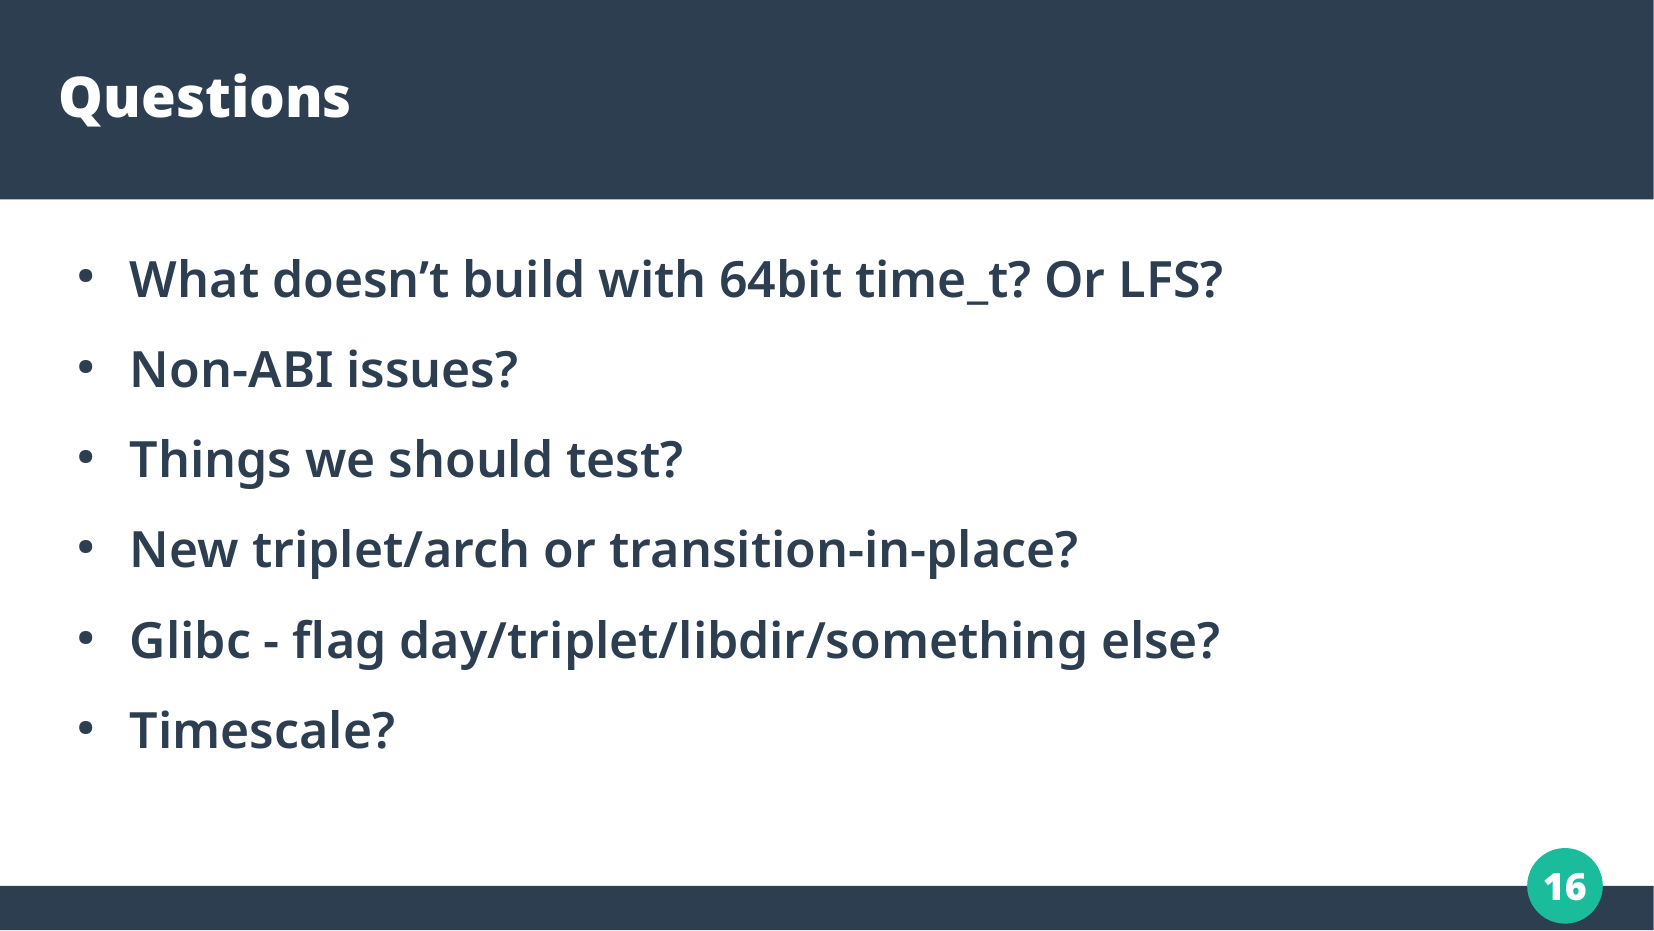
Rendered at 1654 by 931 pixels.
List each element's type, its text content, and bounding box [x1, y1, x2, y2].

list What doesn’t build with 64bit time_t? Or LFS? Non-ABI issues? Things we should test? New triplet/arch or transition-in-place? Glibc - flag day/triplet/libdir/something else? Timescale? [59, 243, 1595, 864]
title Questions [59, 37, 1595, 155]
